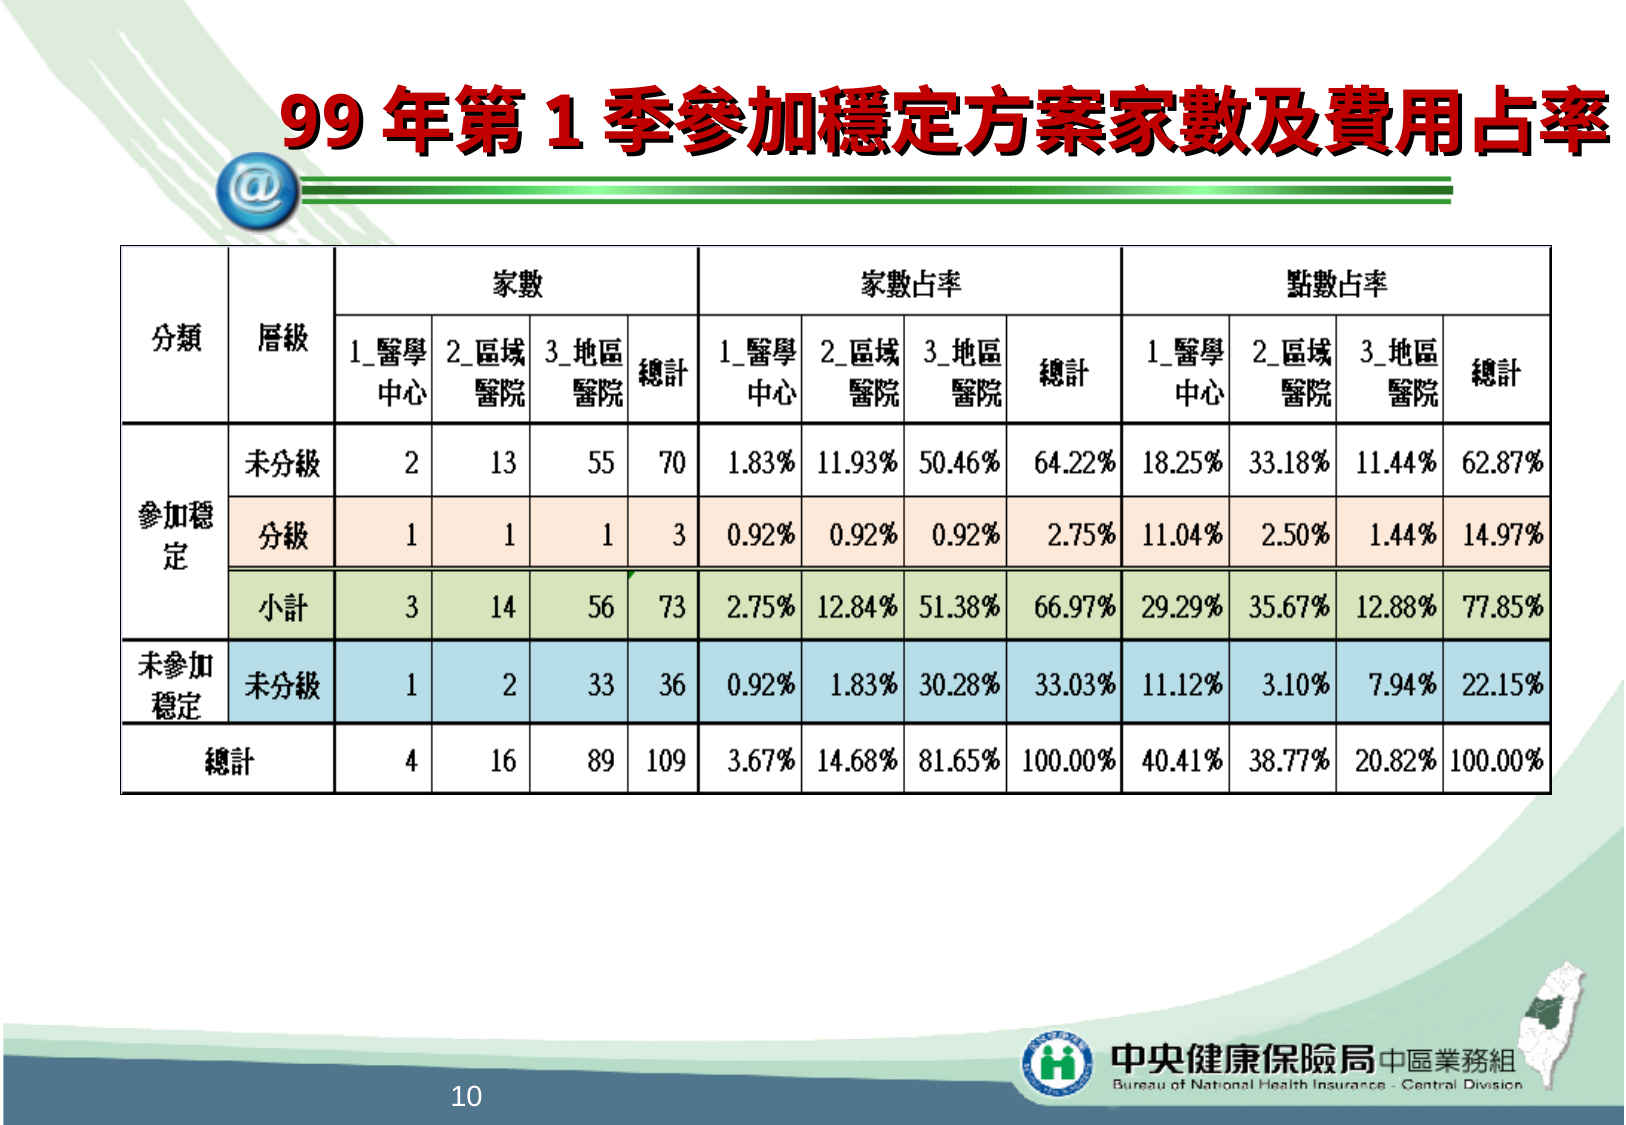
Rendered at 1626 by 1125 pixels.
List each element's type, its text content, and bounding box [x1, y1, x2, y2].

text_box [435, 1065, 815, 1125]
picture [121, 246, 1551, 794]
text_box 99年第1季參加穩定方案家數及費用占率 [261, 23, 1625, 211]
